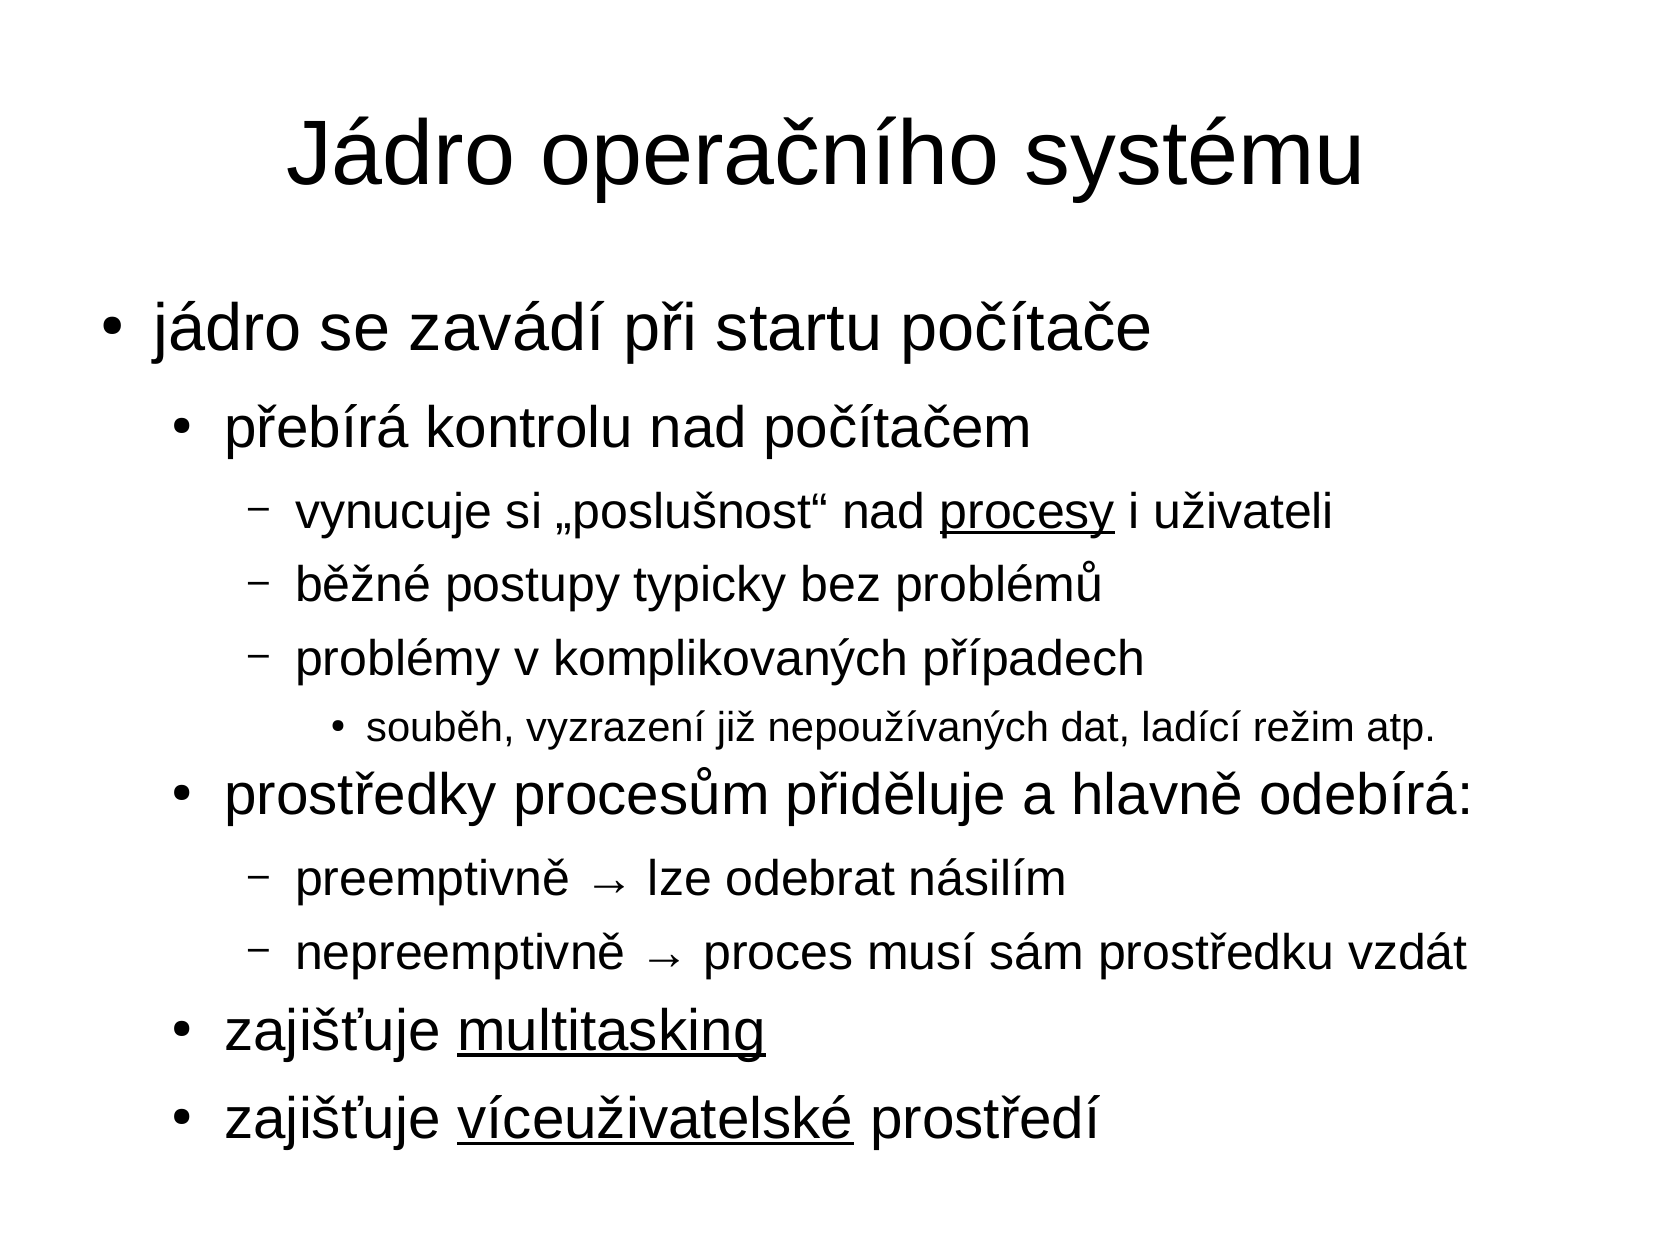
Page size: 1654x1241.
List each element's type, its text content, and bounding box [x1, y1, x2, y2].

title Jádro operačního systému [82, 56, 1571, 250]
list jádro se zavádí při startu počítače přebírá kontrolu nad počítačem vynucuje si „poslušnost“ nad procesy i uživateli běžné postupy typicky bez problémů problémy v komplikovaných případech souběh, vyzrazení již nepoužívaných dat, ladící režim atp. prostředky procesům přiděluje a hlavně odebírá: preemptivně → lze odebrat násilím nepreemptivně → proces musí sám prostředku vzdát zajišťuje multitasking zajišťuje víceuživatelské prostředí [82, 290, 1571, 1152]
